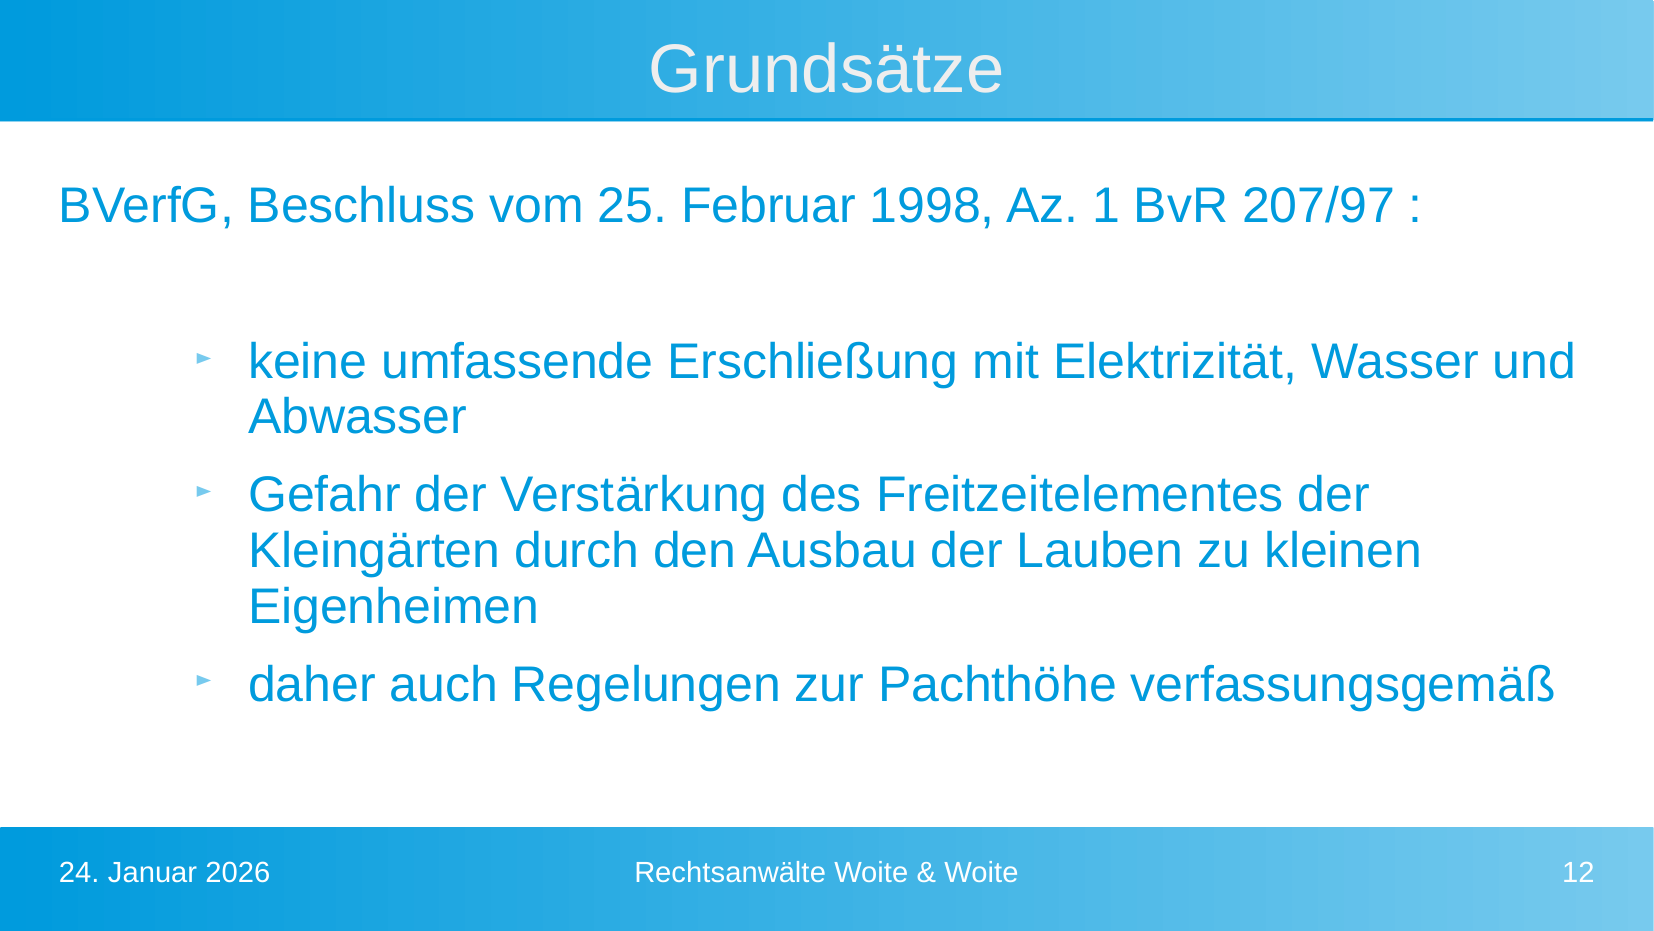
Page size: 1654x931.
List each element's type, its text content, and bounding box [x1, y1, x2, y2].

title Grundsätze [59, 29, 1595, 108]
list BVerfG, Beschluss vom 25. Februar 1998, Az. 1 BvR 207/97 : keine umfassende Erschließung mit Elektrizität, Wasser und Abwasser Gefahr der Verstärkung des Freitzeitelementes der Kleingärten durch den Ausbau der Lauben zu kleinen Eigenheimen daher auch Regelungen zur Pachthöhe verfassungsgemäß [59, 177, 1595, 768]
